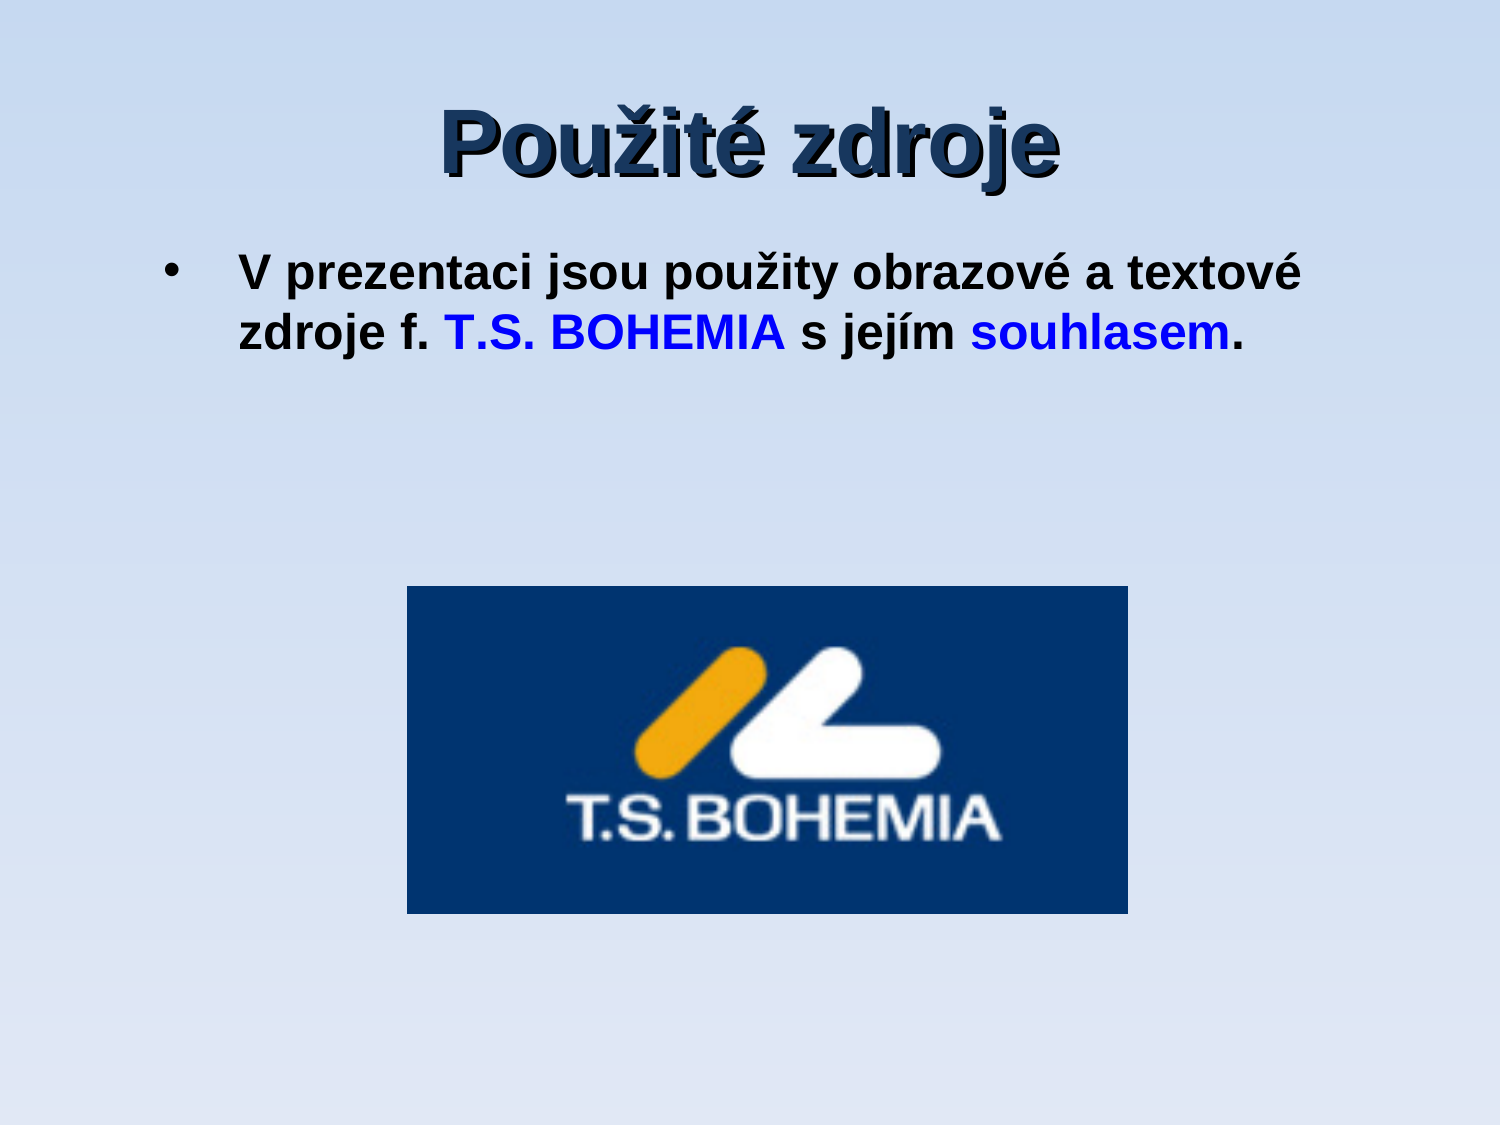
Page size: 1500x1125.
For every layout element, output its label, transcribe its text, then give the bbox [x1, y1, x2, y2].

title Použité zdroje [0, 42, 1500, 231]
picture [407, 586, 1128, 914]
text_box V prezentaci jsou použity obrazové a textové zdroje f. T.S. BOHEMIA s jejím souhlasem. [135, 231, 1365, 680]
